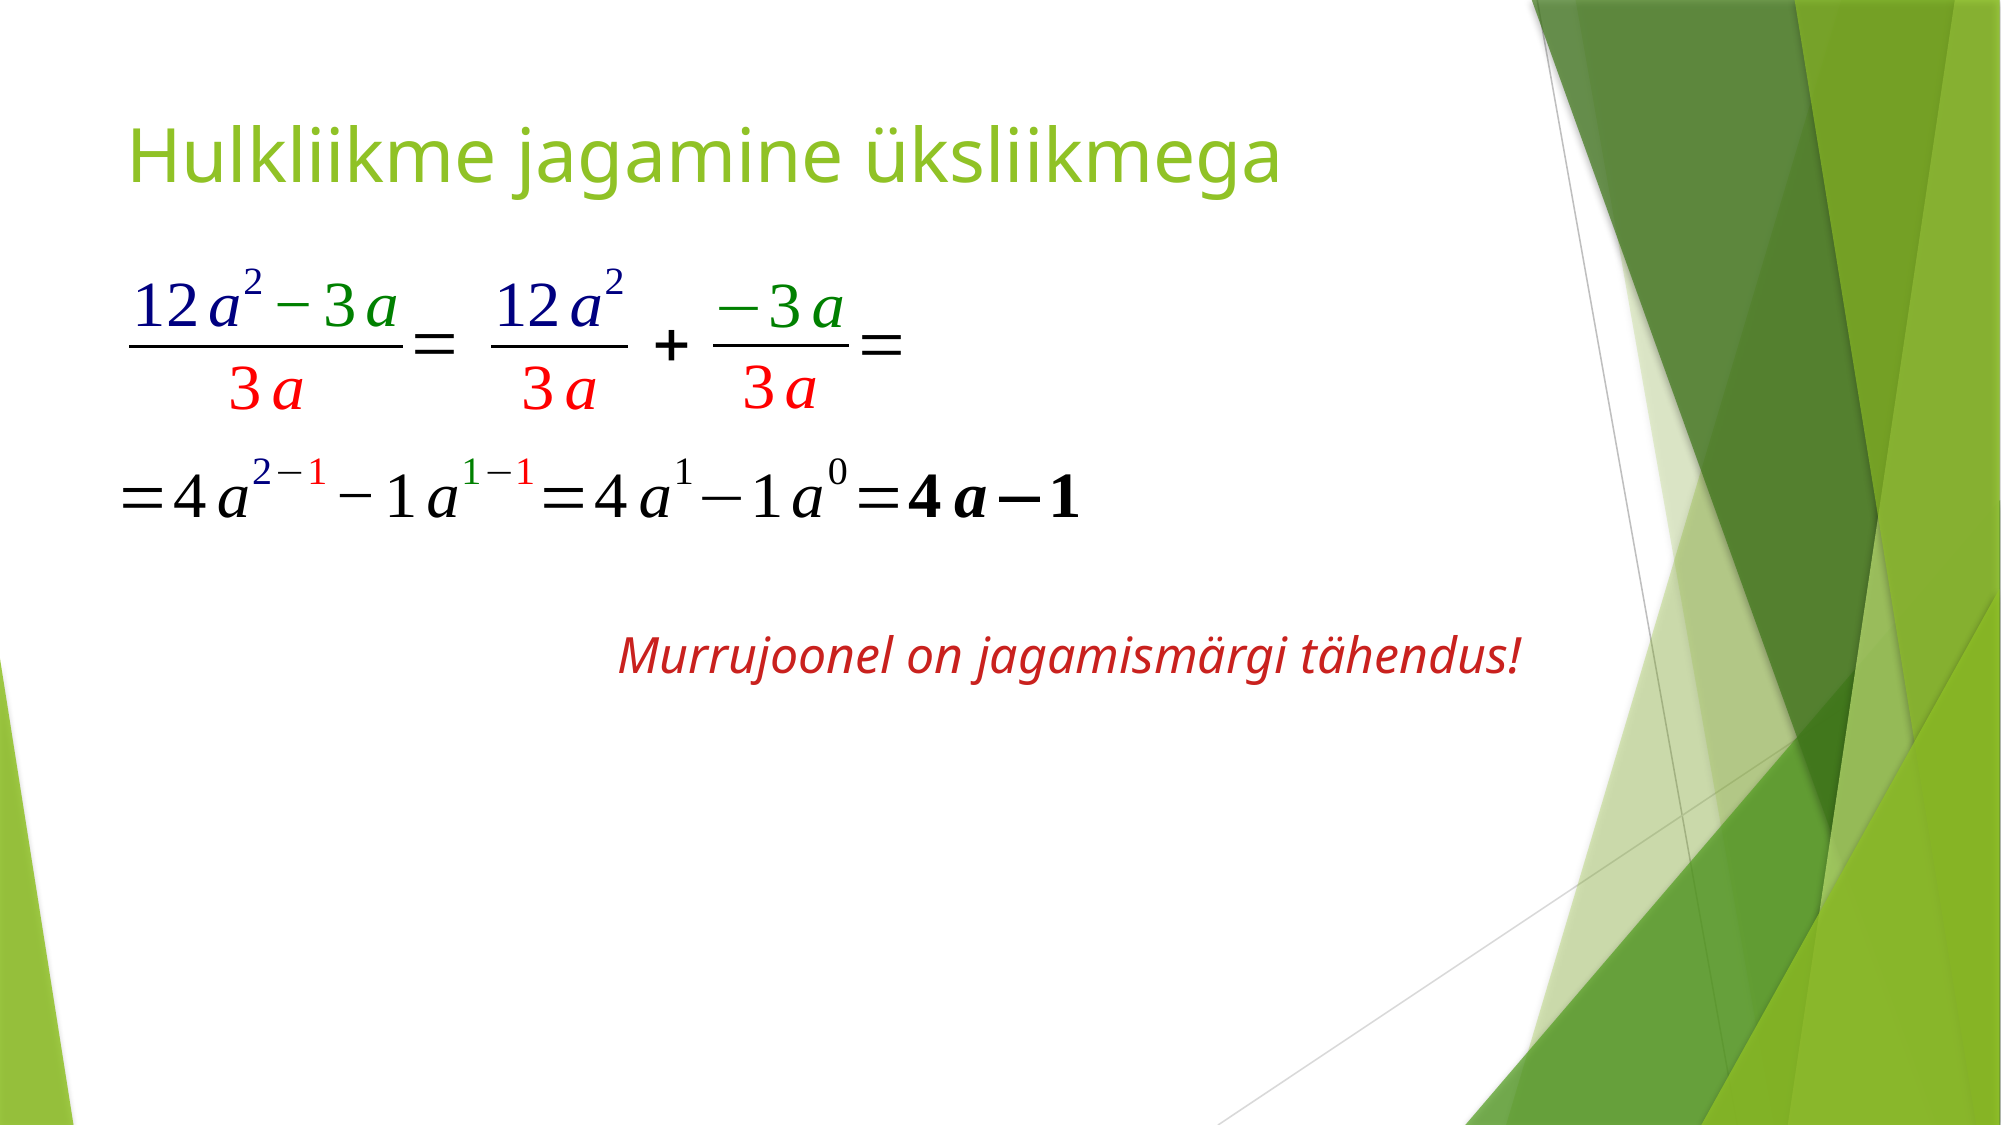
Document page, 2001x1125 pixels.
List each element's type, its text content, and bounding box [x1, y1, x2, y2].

chart [111, 260, 925, 423]
title Hulkliikme jagamine üksliikmega [111, 99, 1522, 317]
text_box Murrujoonel on jagamismärgi tähendus! [602, 616, 1537, 691]
chart [91, 450, 1098, 532]
